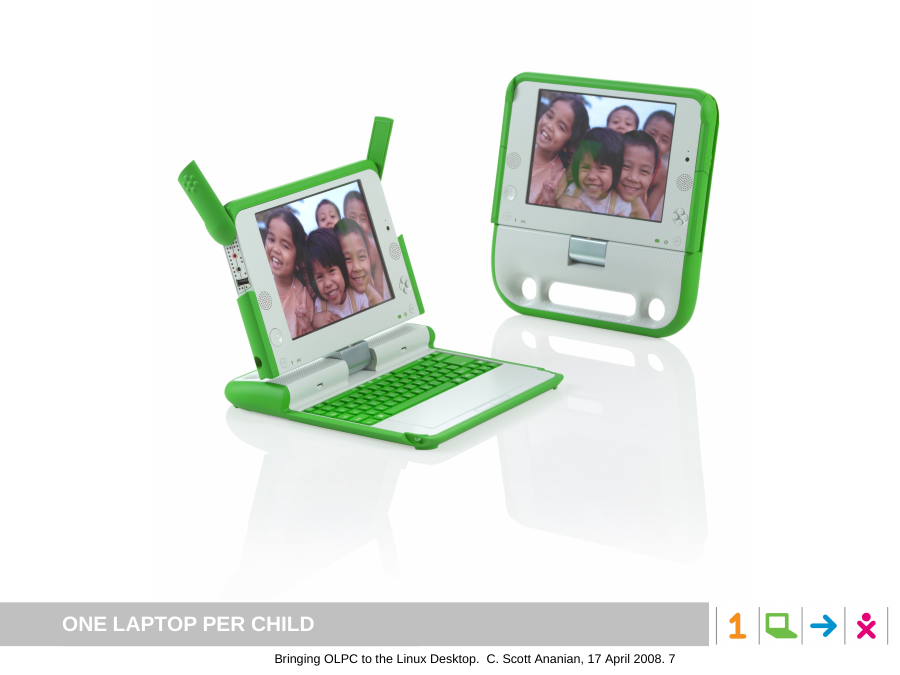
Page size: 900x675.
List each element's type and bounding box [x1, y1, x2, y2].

picture [150, 0, 897, 654]
